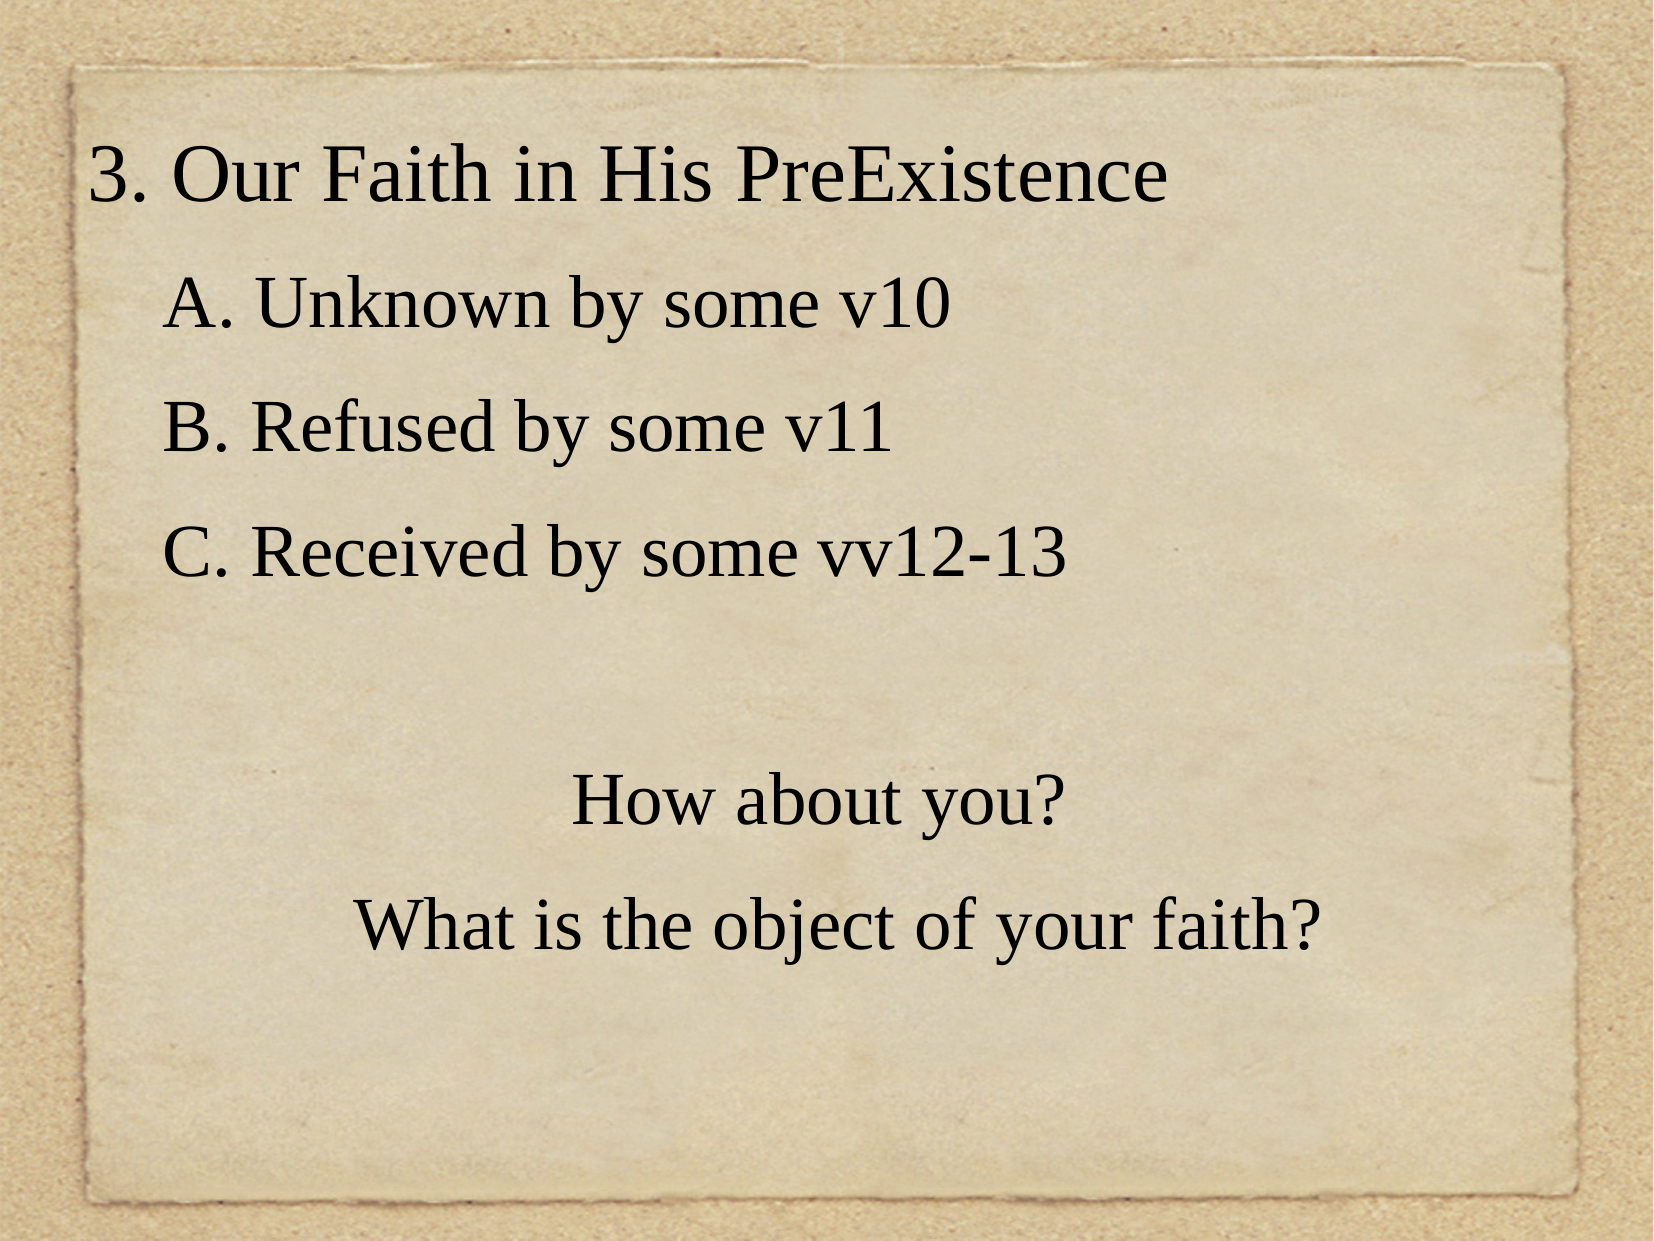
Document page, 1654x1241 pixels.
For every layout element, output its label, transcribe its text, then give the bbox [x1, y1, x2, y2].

text_box 3. Our Faith in His PreExistence A. Unknown by some v10 B. Refused by some v11 C. Received by some vv12-13 How about you? What is the object of your faith? [73, 73, 1603, 1101]
picture [0, 0, 1654, 1241]
